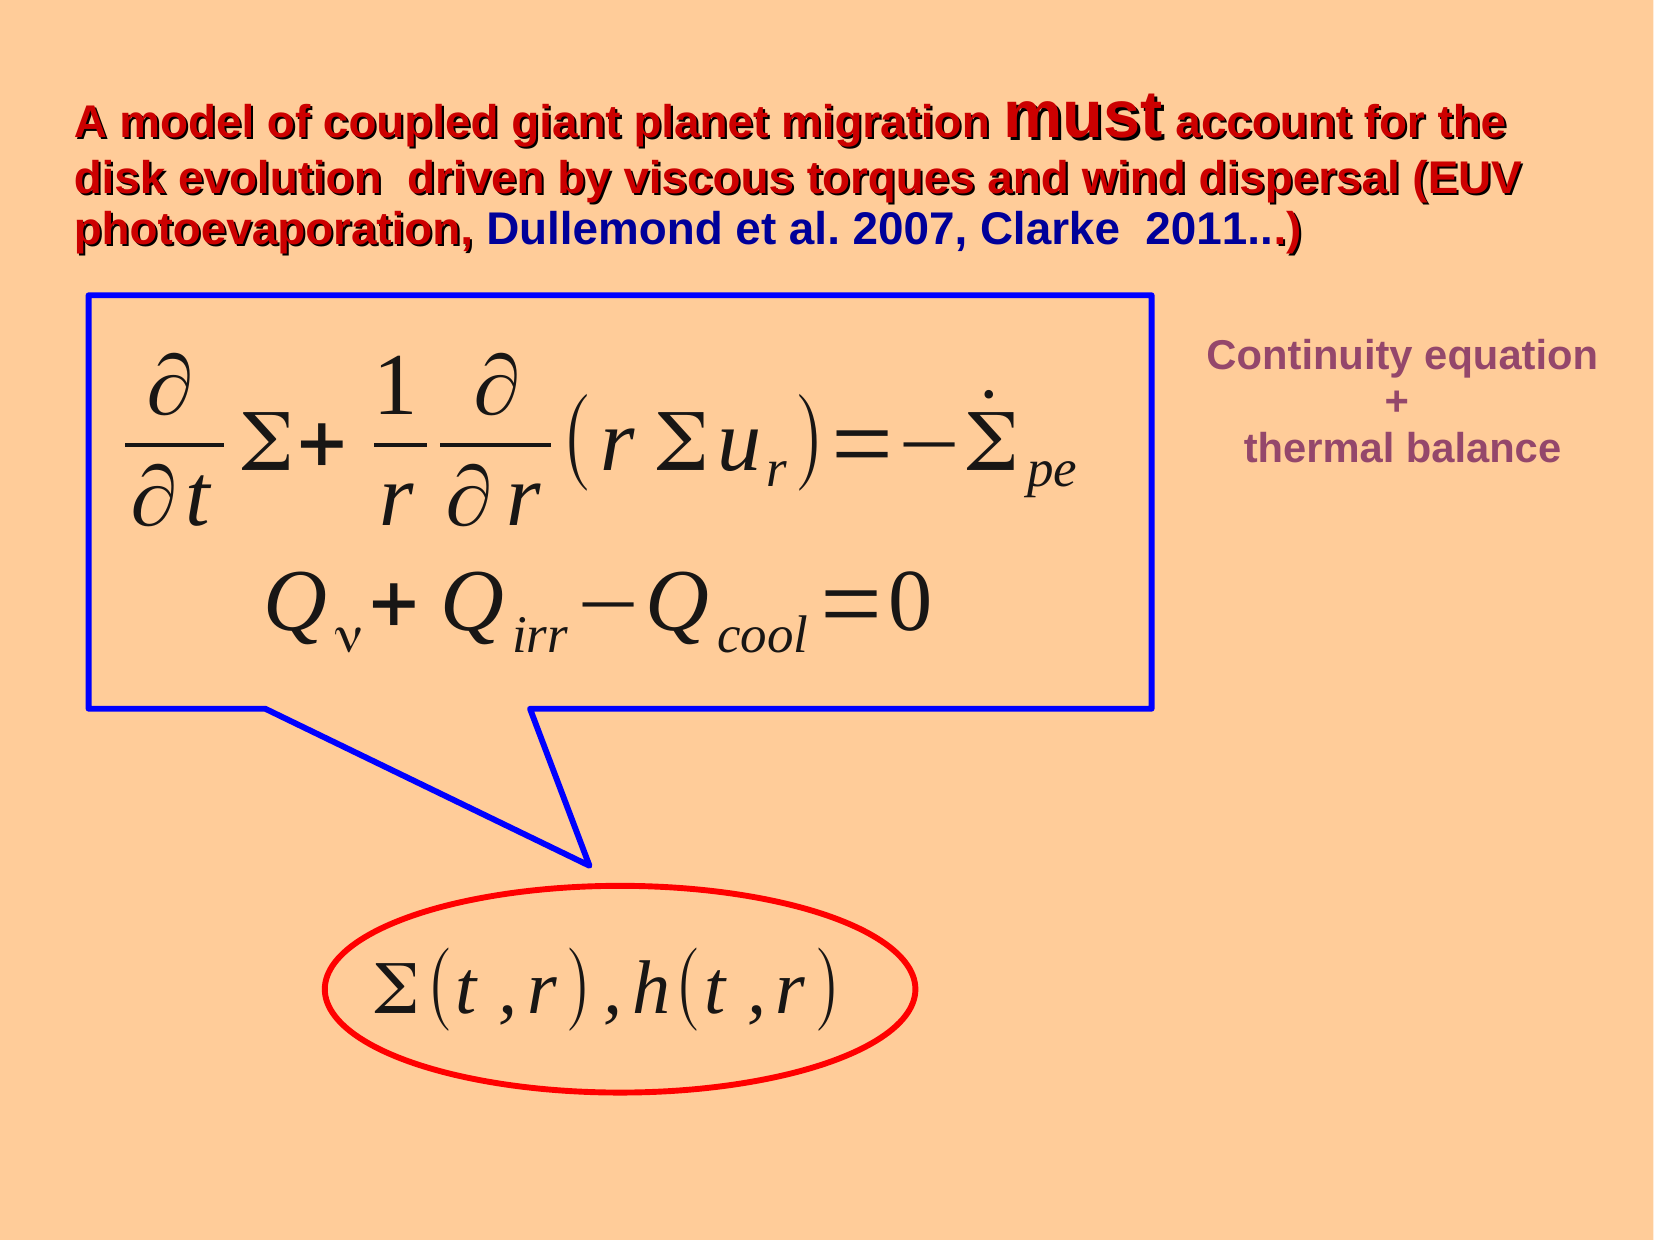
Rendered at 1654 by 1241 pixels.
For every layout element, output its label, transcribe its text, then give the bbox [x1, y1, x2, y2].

text_box Continuity equation + thermal balance [1181, 324, 1625, 480]
text_box [324, 885, 916, 1093]
text_box A model of coupled giant planet migration must account for the disk evolution driven by viscous torques and wind dispersal (EUV photoevaporation, Dullemond et al. 2007, Clarke 2011...) [59, 70, 1625, 263]
text_box [88, 295, 1152, 866]
